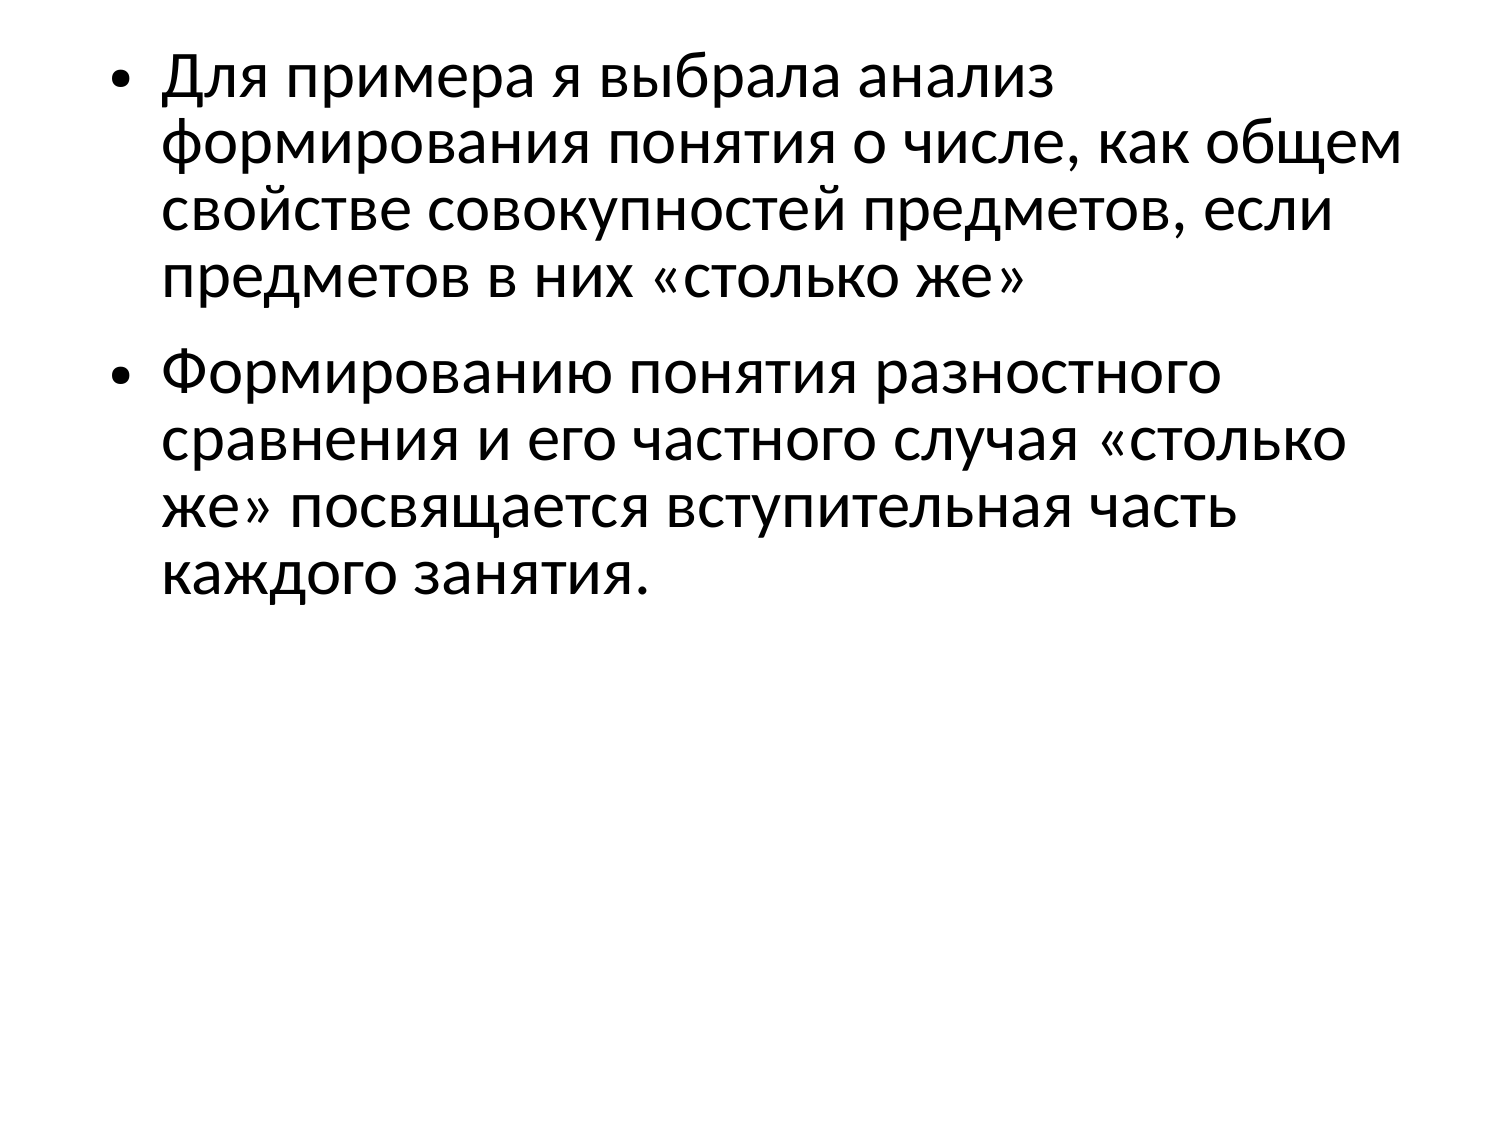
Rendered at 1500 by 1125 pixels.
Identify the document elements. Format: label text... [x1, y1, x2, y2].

list Для примера я выбрала анализ формирования понятия о числе, как общем свойстве совокупностей предметов, если предметов в них «столько же» Формированию понятия разностного сравнения и его частного случая «столько же» посвящается вступительная часть каждого занятия. [91, 47, 1441, 1062]
